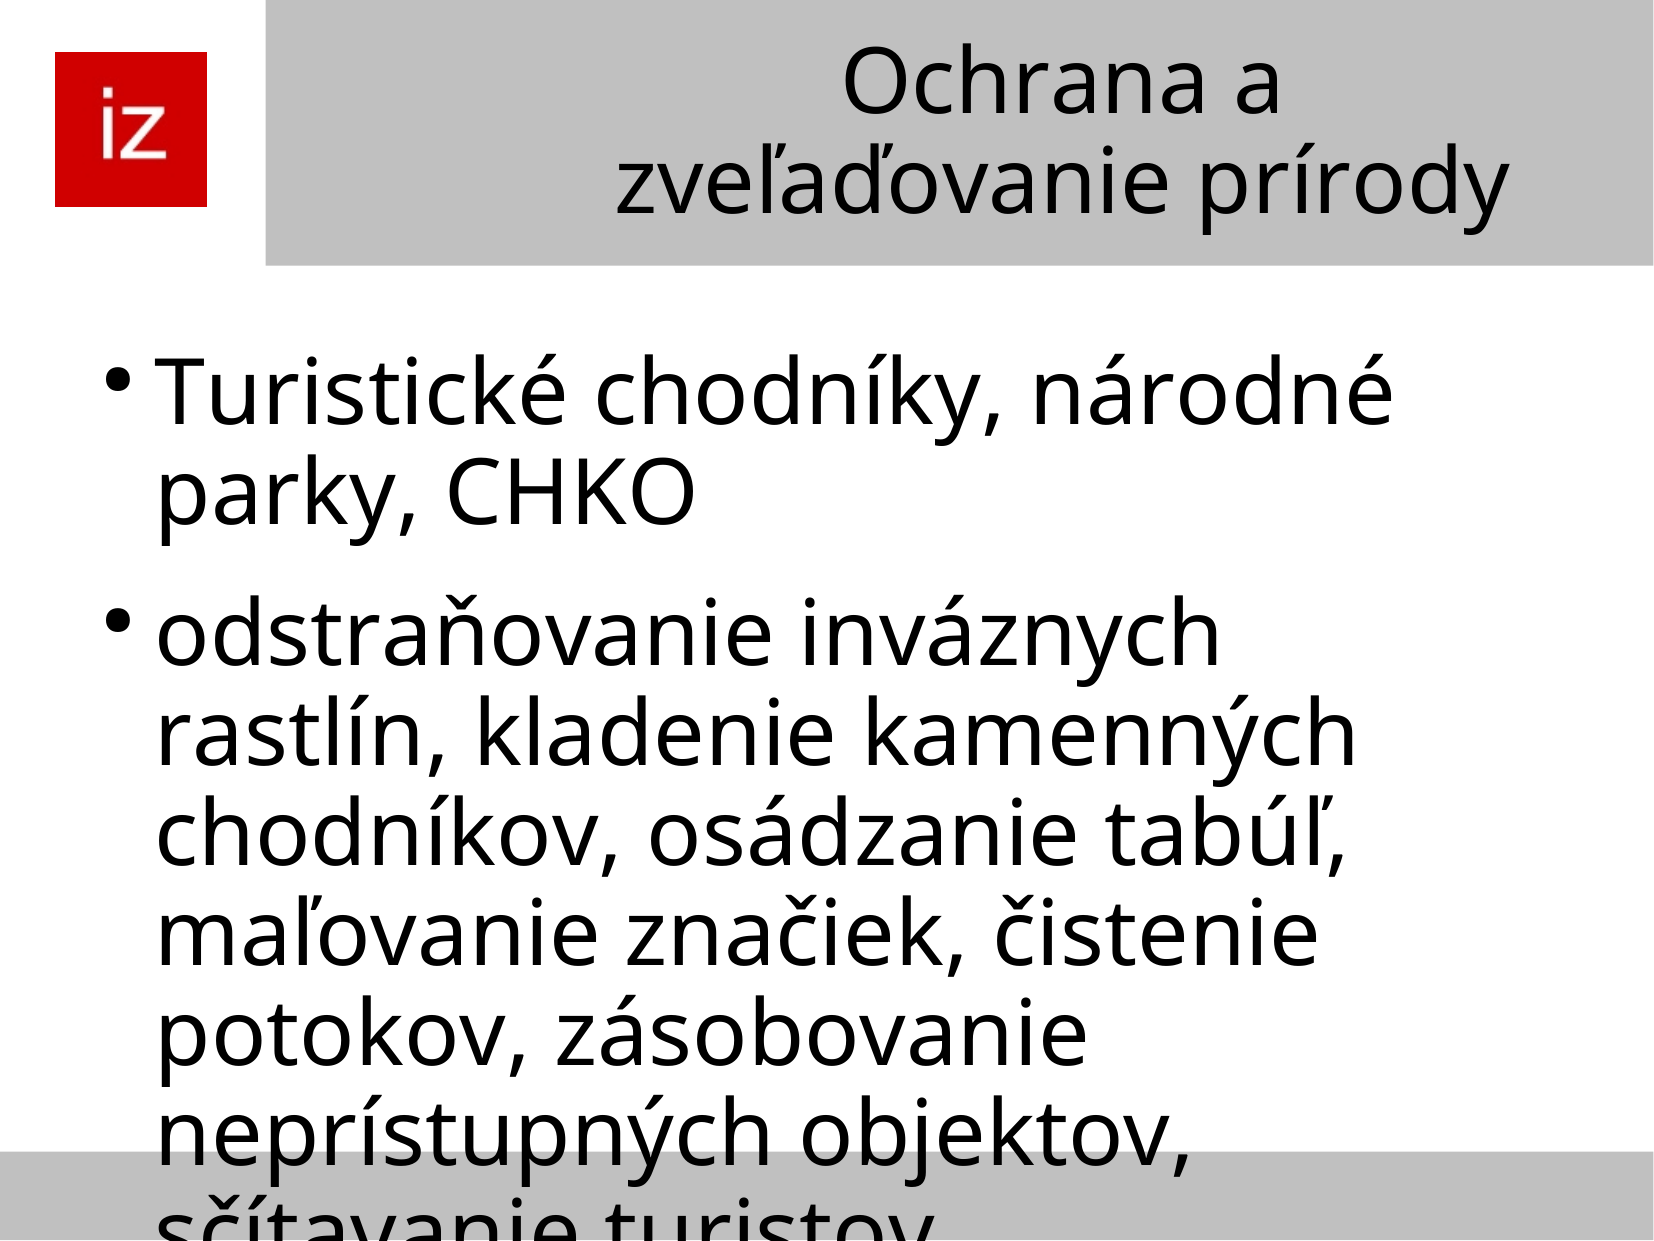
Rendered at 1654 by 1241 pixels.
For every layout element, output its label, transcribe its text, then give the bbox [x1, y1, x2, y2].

list Turistické chodníky, národné parky, CHKO odstraňovanie inváznych rastlín, kladenie kamenných chodníkov, osádzanie tabúľ, maľovanie značiek, čistenie potokov, zásobovanie neprístupných objektov, sčítavanie turistov,... [29, 344, 1533, 1126]
picture [55, 52, 207, 207]
title Ochrana a zveľaďovanie prírody [561, 29, 1565, 237]
